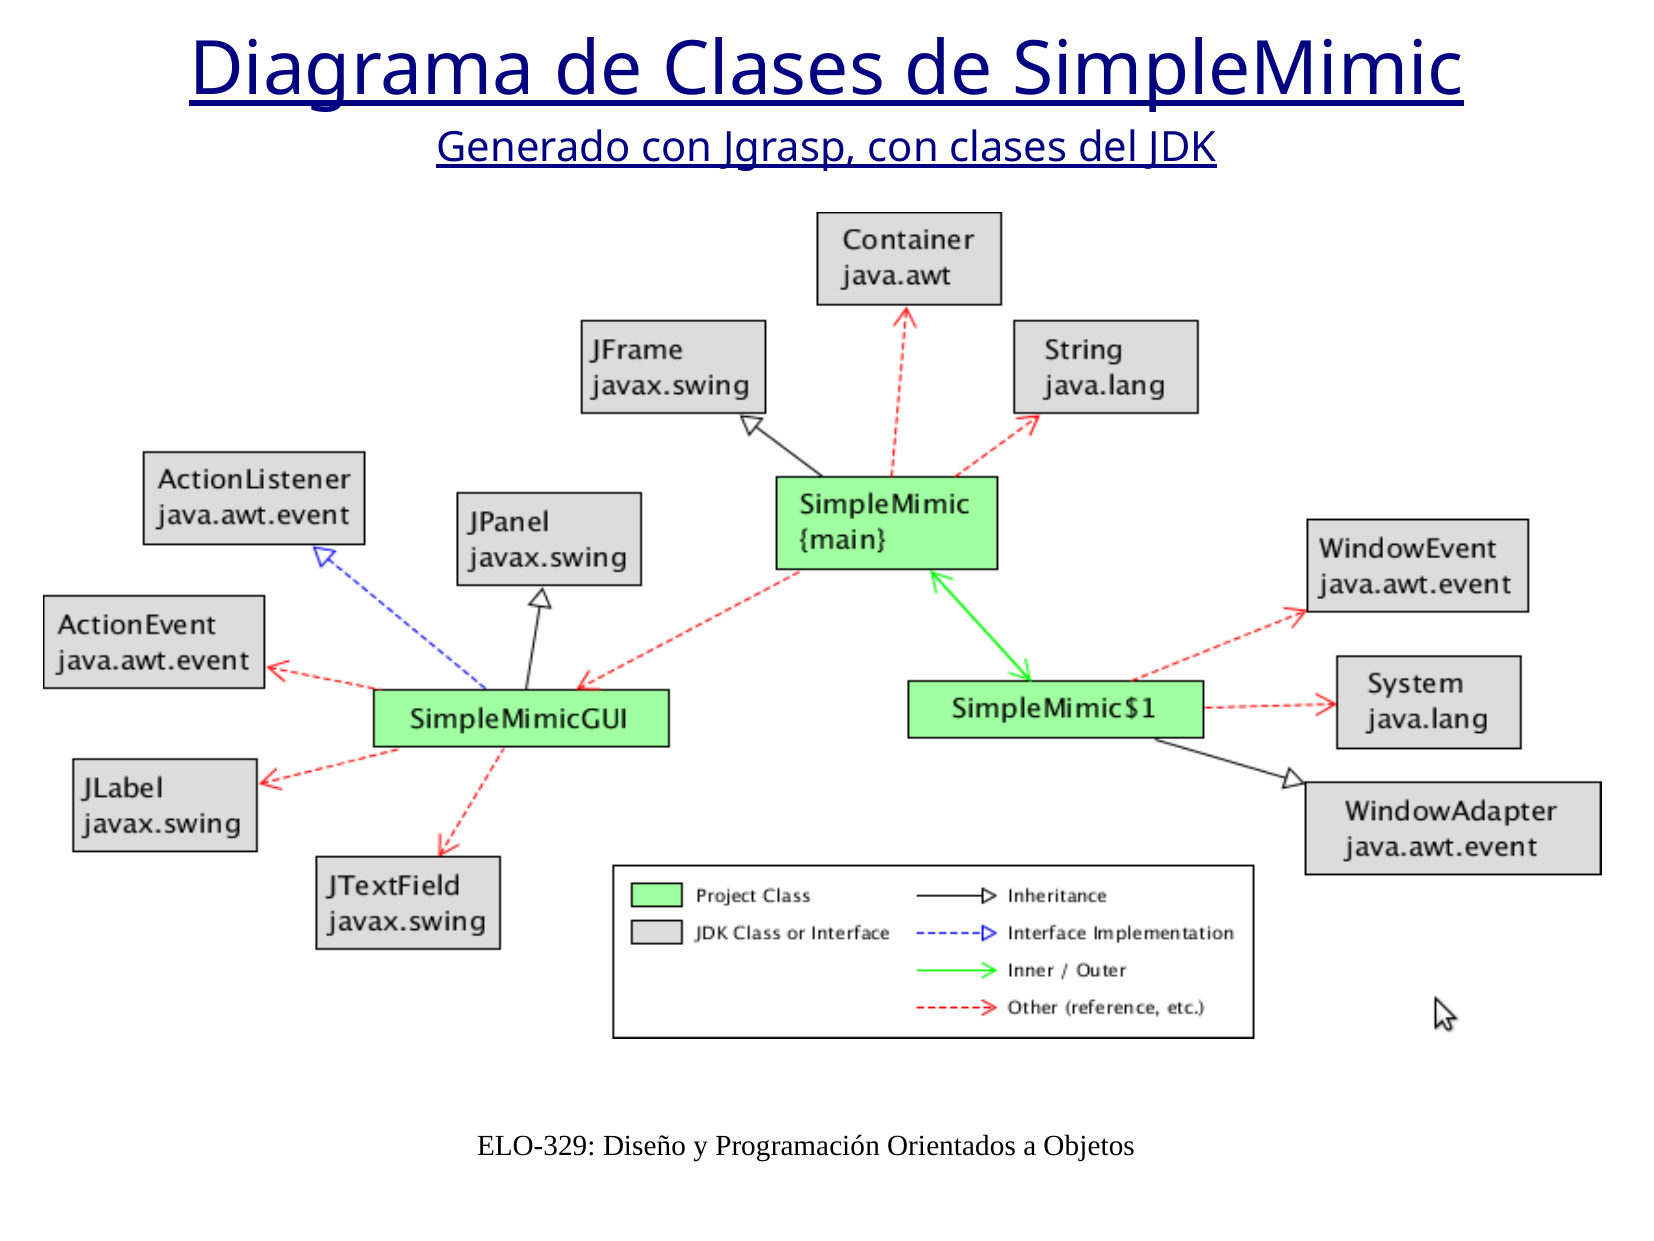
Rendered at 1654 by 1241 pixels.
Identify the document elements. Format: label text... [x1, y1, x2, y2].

picture [43, 212, 1602, 1039]
title Diagrama de Clases de SimpleMimic Generado con Jgrasp, con clases del JDK [82, 29, 1571, 159]
